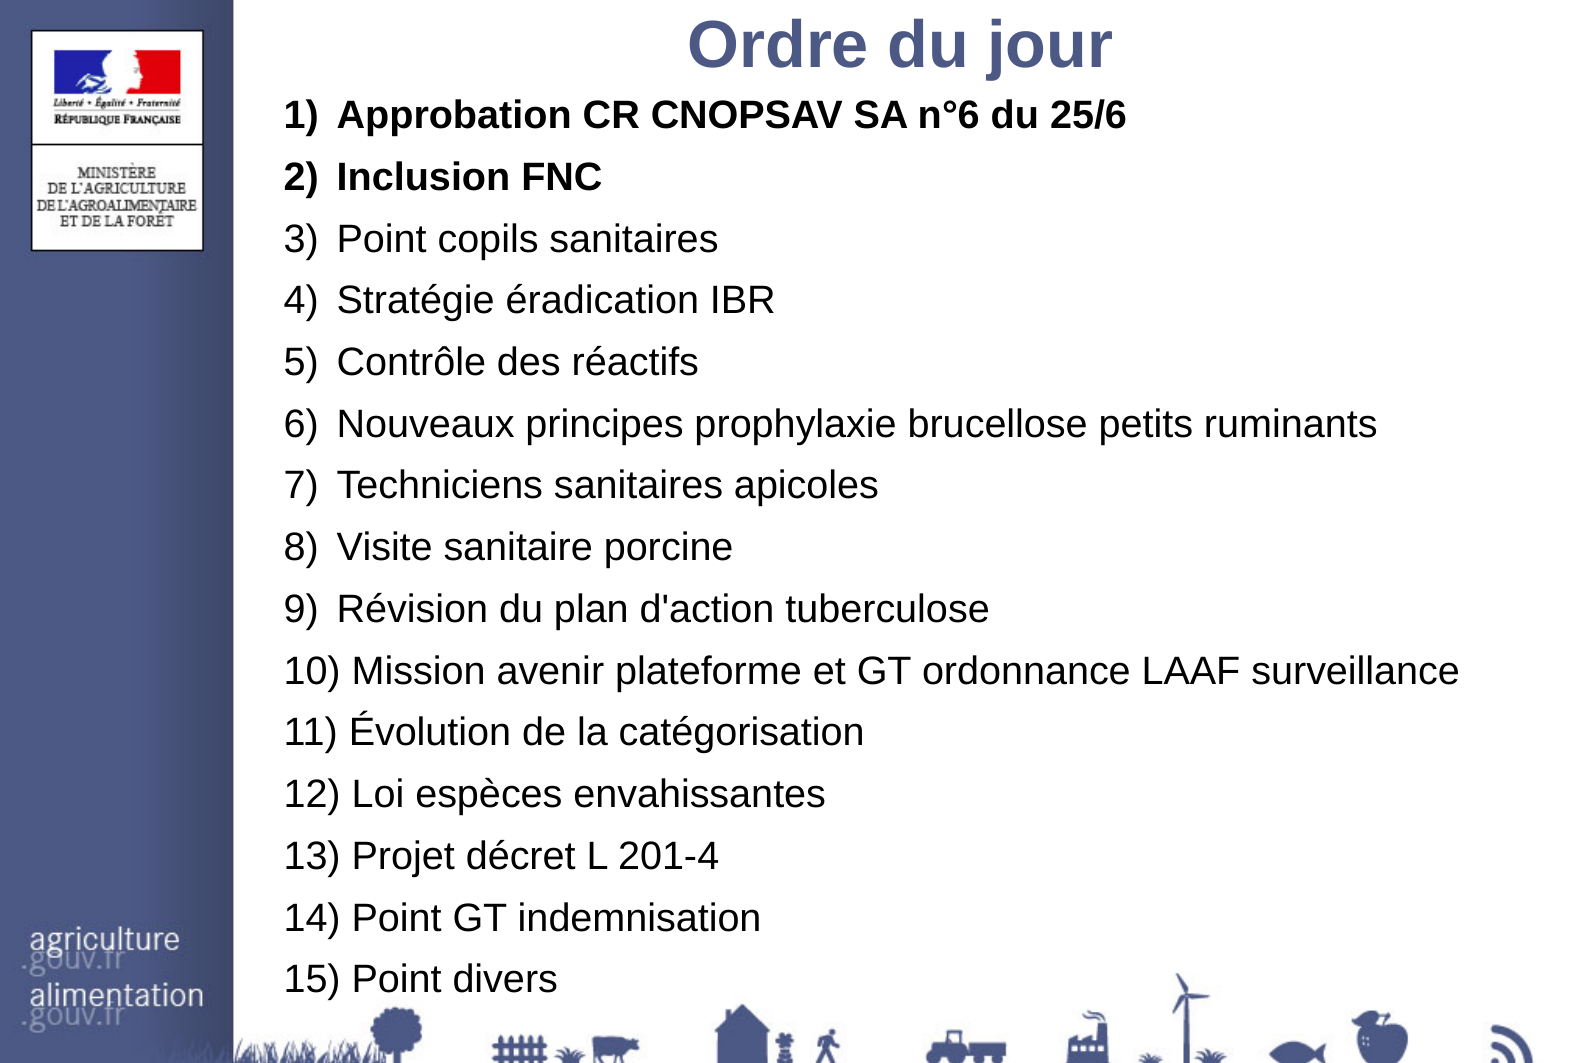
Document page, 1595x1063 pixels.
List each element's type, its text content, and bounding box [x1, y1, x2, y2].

list Approbation CR CNOPSAV SA n°6 du 25/6 Inclusion FNC Point copils sanitaires Stratégie éradication IBR Contrôle des réactifs Nouveaux principes prophylaxie brucellose petits ruminants Techniciens sanitaires apicoles Visite sanitaire porcine Révision du plan d'action tuberculose Mission avenir plateforme et GT ordonnance LAAF surveillance Évolution de la catégorisation Loi espèces envahissantes Projet décret L 201-4 Point GT indemnisation Point divers [265, 93, 1536, 1013]
title Ordre du jour [265, 0, 1536, 89]
picture [0, 0, 1595, 1063]
